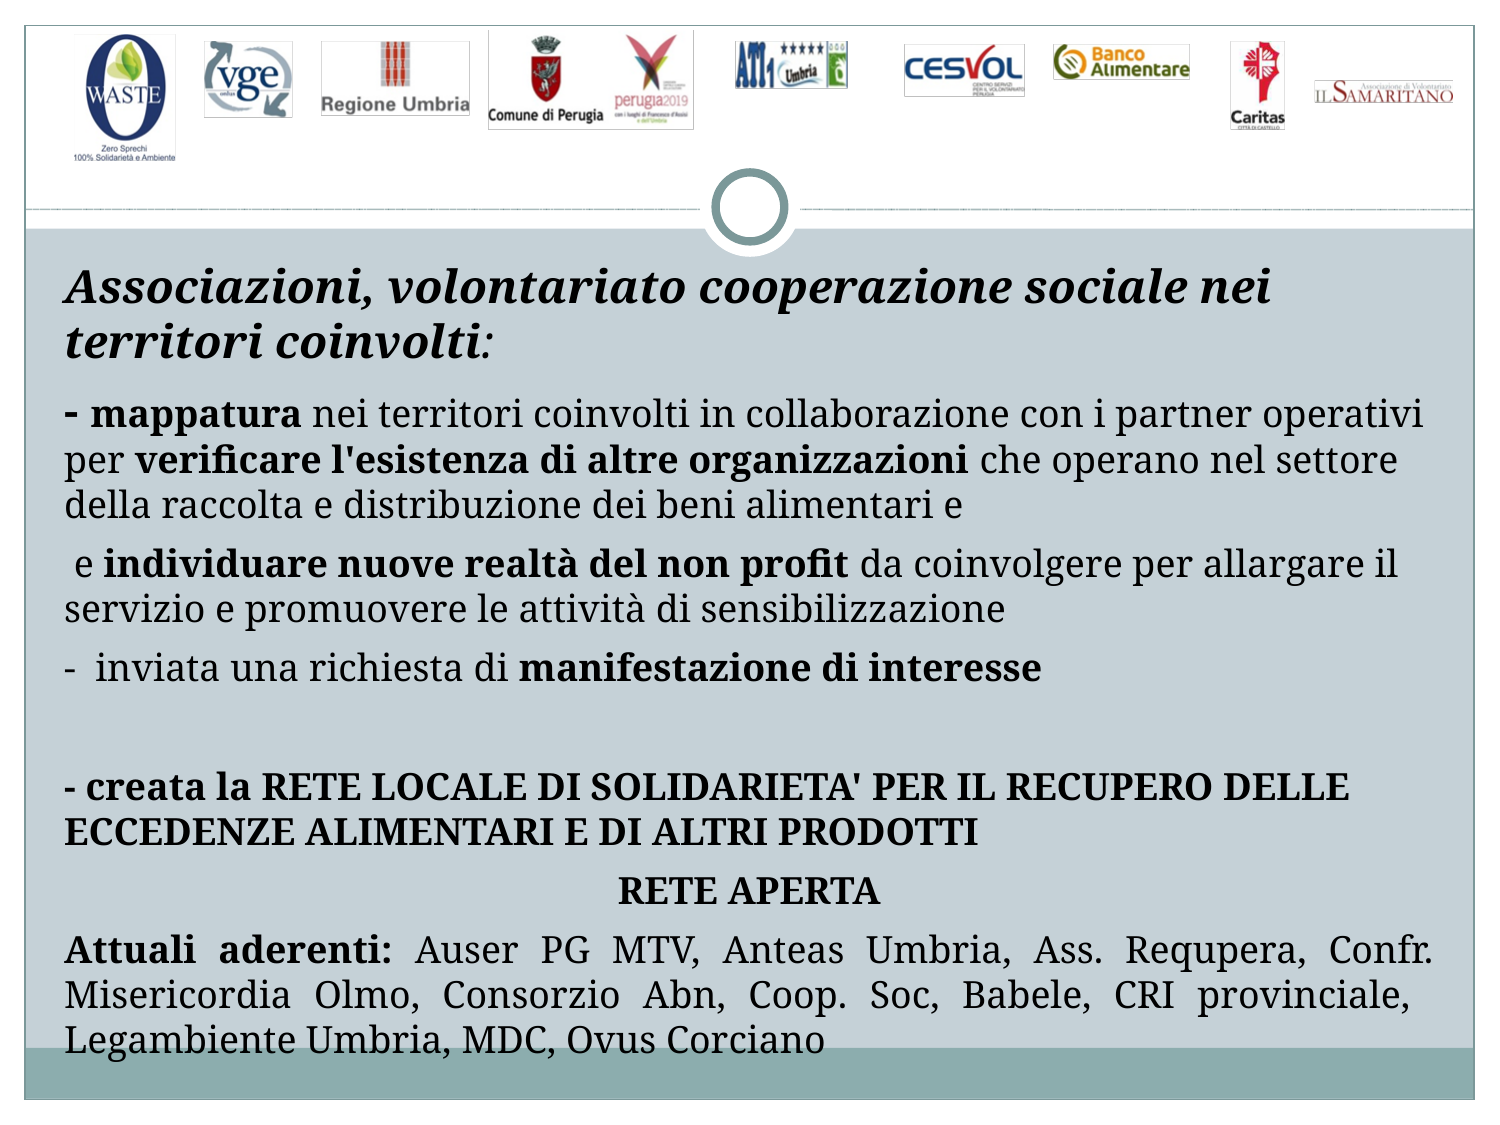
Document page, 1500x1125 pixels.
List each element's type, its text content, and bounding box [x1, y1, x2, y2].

title [49, 0, 1450, 162]
picture [64, 30, 1465, 179]
list Associazioni, volontariato cooperazione sociale nei territori coinvolti: - mappatura nei territori coinvolti in collaborazione con i partner operativi per verificare l'esistenza di altre organizzazioni che operano nel settore della raccolta e distribuzione dei beni alimentari e e individuare nuove realtà del non profit da coinvolgere per allargare il servizio e promuovere le attività di sensibilizzazione - inviata una richiesta di manifestazione di interesse - creata la RETE LOCALE DI SOLIDARIETA' PER IL RECUPERO DELLE ECCEDENZE ALIMENTARI E DI ALTRI PRODOTTI RETE APERTA Attuali aderenti: Auser PG MTV, Anteas Umbria, Ass. Requpera, Confr. Misericordia Olmo, Consorzio Abn, Coop. Soc, Babele, CRI provinciale, Legambiente Umbria, MDC, Ovus Corciano [49, 249, 1450, 1125]
